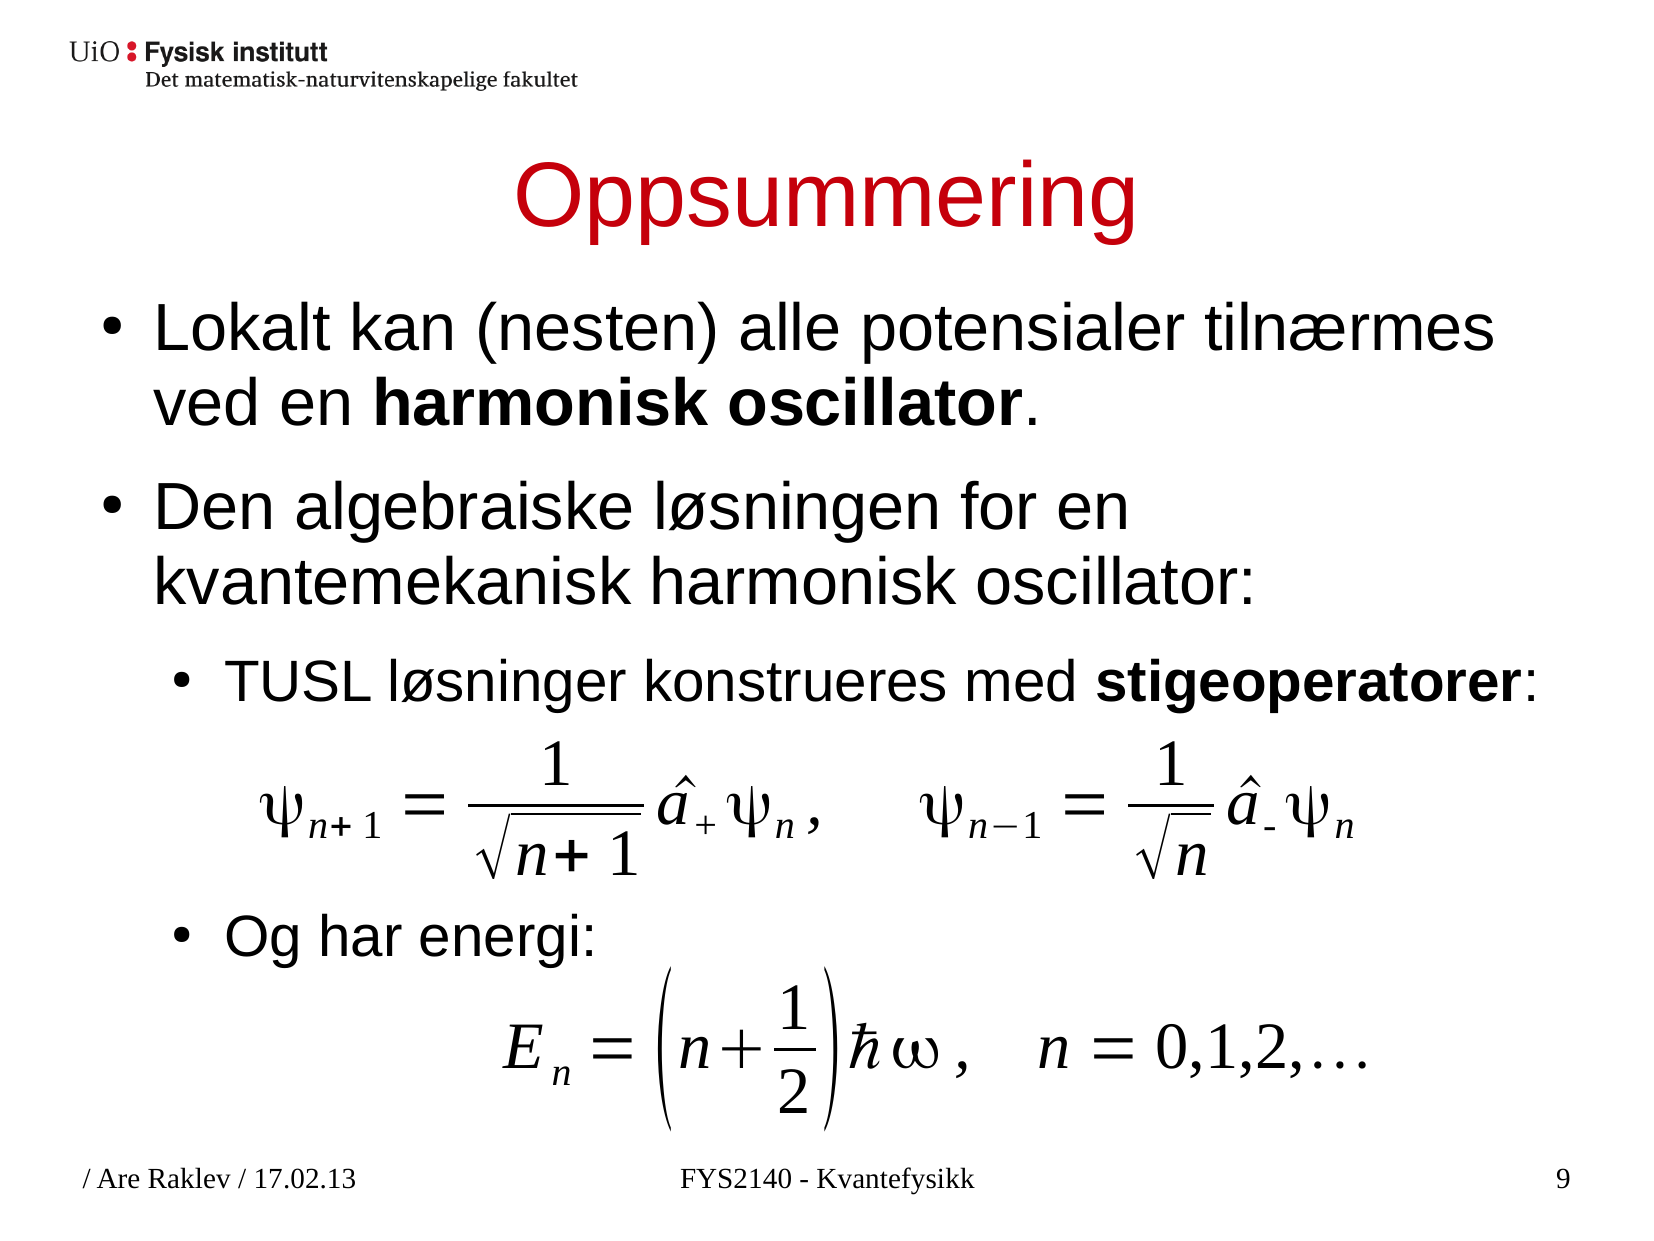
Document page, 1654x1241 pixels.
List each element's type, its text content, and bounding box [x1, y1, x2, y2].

picture [68, 37, 581, 93]
list Lokalt kan (nesten) alle potensialer tilnærmes ved en harmonisk oscillator. Den algebraiske løsningen for en kvantemekanisk harmonisk oscillator: TUSL løsninger konstrueres med stigeoperatorer: Og har energi: [82, 290, 1576, 1094]
chart [493, 962, 1380, 1136]
title Oppsummering [82, 90, 1571, 290]
chart [251, 726, 1362, 890]
